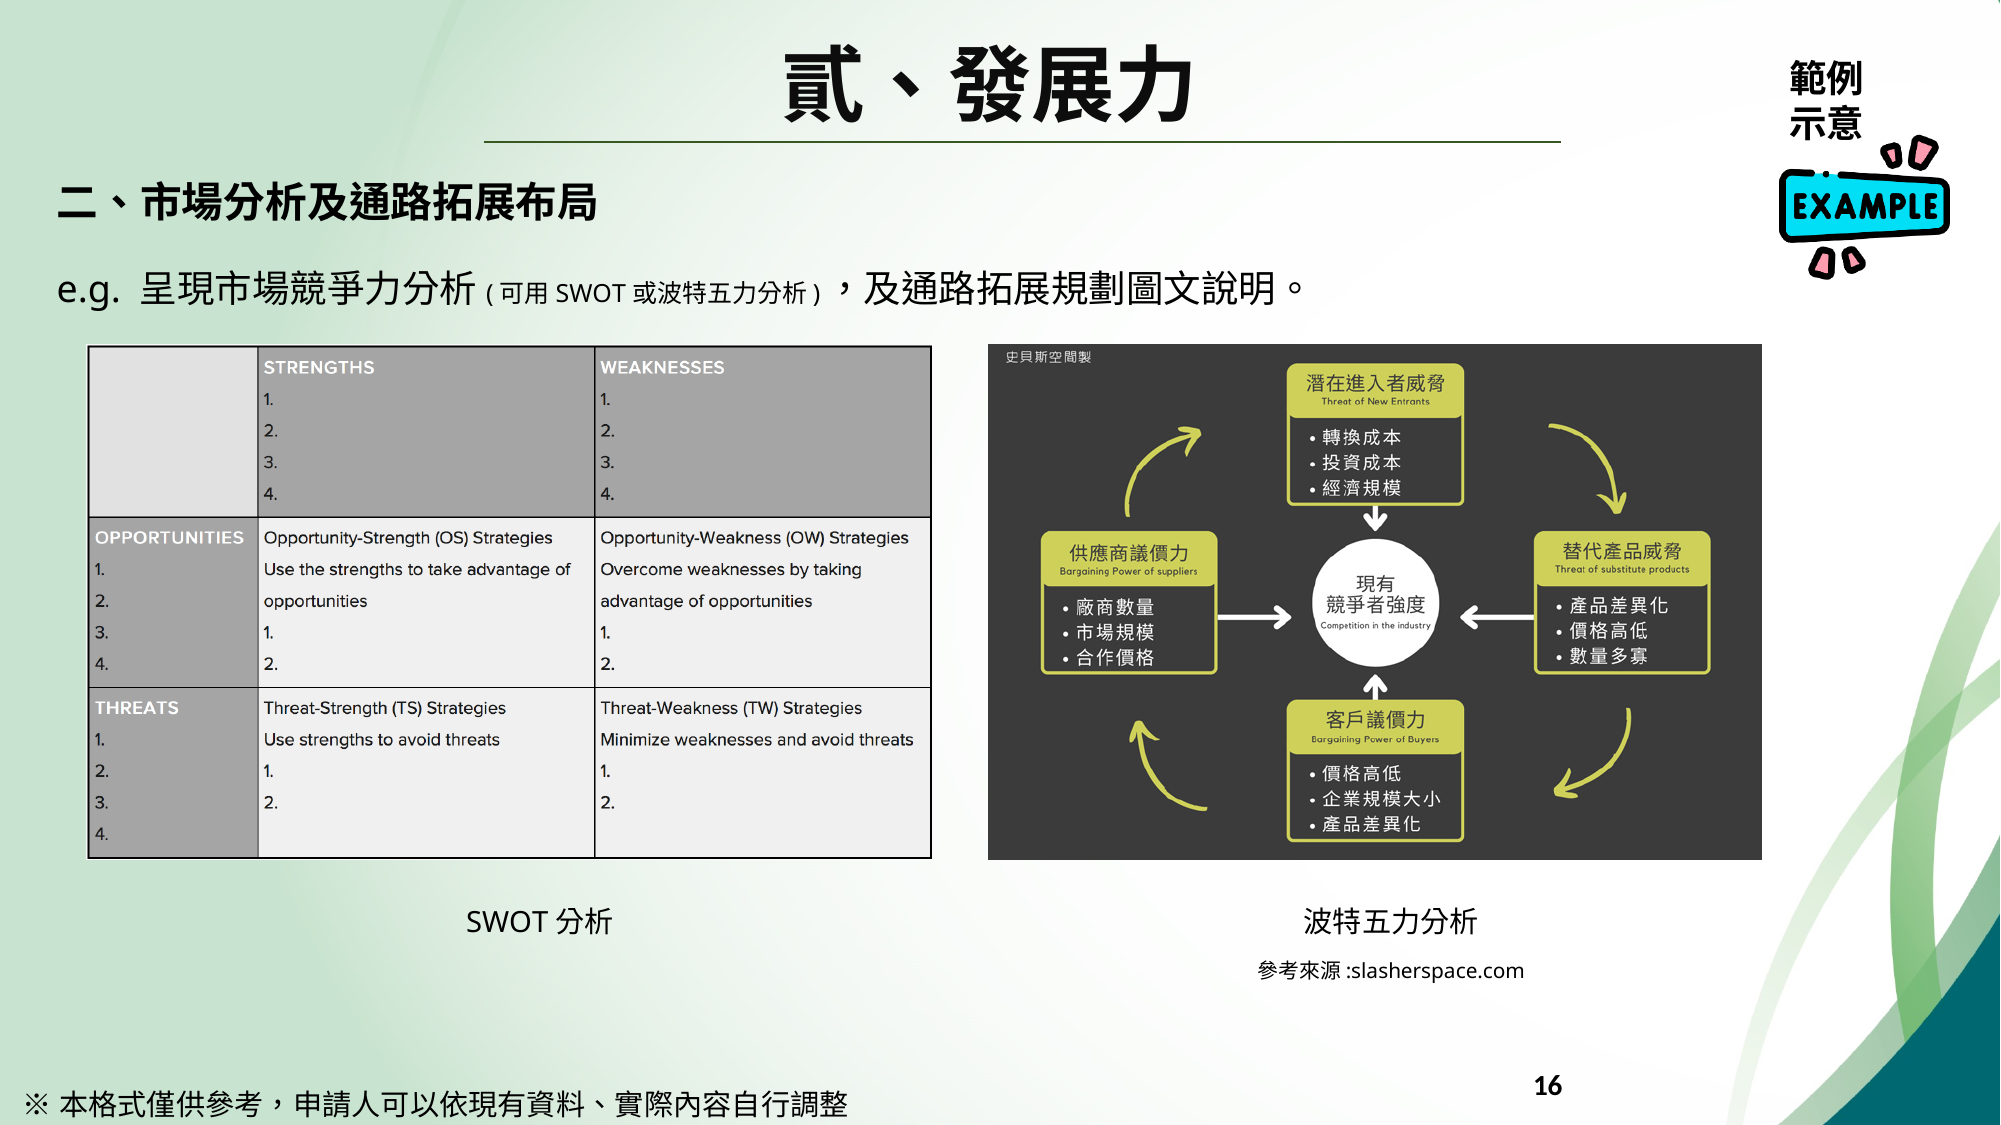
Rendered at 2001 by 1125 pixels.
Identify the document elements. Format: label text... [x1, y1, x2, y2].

text_box ※本格式僅供參考，申請人可以依現有資料、實際內容自行調整 [7, 1067, 859, 1125]
text_box e.g. 呈現市場競爭力分析(可用SWOT或波特五力分析)，及通路拓展規劃圖文說明。 [41, 257, 1662, 318]
text_box SWOT分析 [451, 884, 628, 942]
text_box 15 [1518, 1053, 1969, 1114]
title 貳、發展力 [3, 36, 1996, 139]
picture [988, 344, 1762, 860]
picture [86, 344, 934, 860]
text_box 波特五力分析 參考來源:slasherspace.com [1245, 884, 1538, 989]
text_box 二、市場分析及通路拓展布局 [41, 168, 1662, 234]
picture [1779, 139, 1950, 293]
